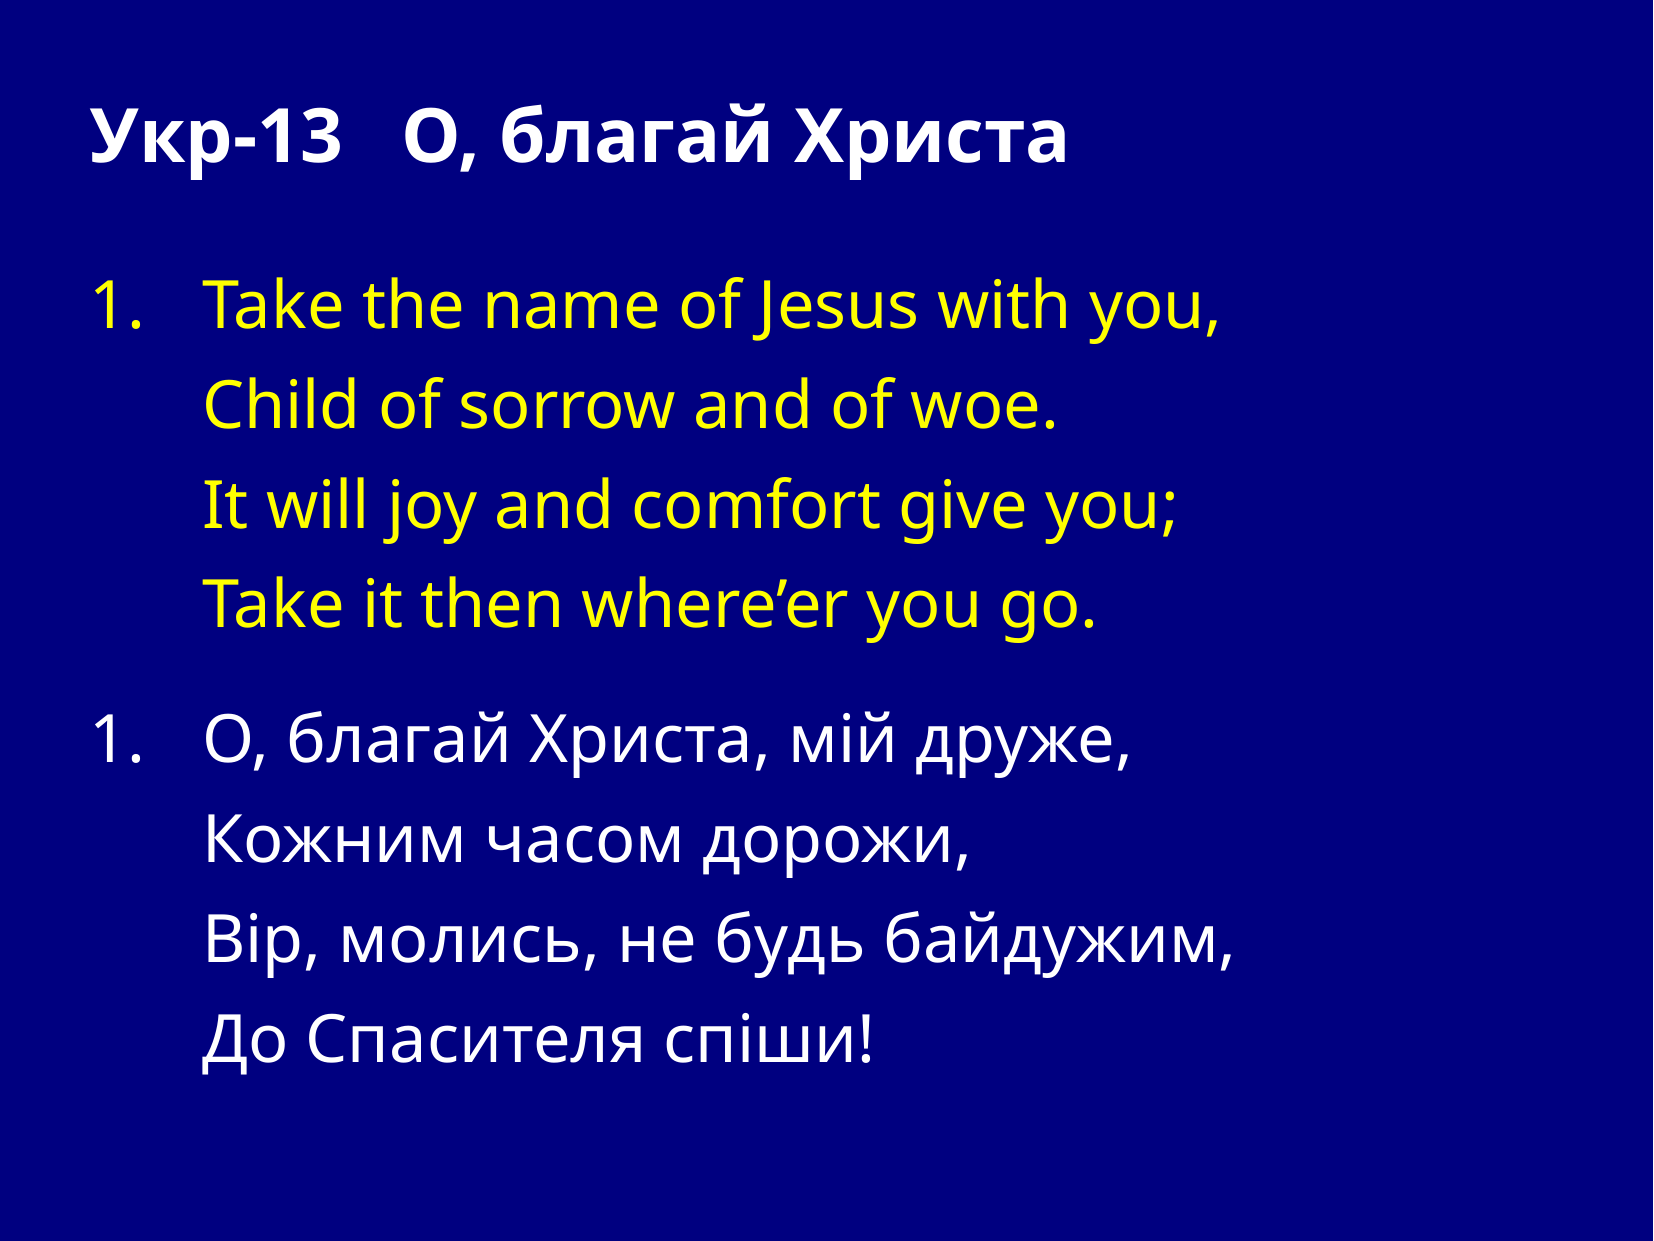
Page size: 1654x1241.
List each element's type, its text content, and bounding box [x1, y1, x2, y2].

text_box Укр-13 О, благай Христа [75, 75, 1576, 188]
text_box 1. О, благай Христа, мій друже, Кожним часом дорожи, Вір, молись, не будь байдужим, До Спасителя спіши! [75, 675, 1576, 1163]
text_box 1. Take the name of Jesus with you, Child of sorrow and of woe. It will joy and comfort give you; Take it then where’er you go. [75, 188, 1576, 638]
